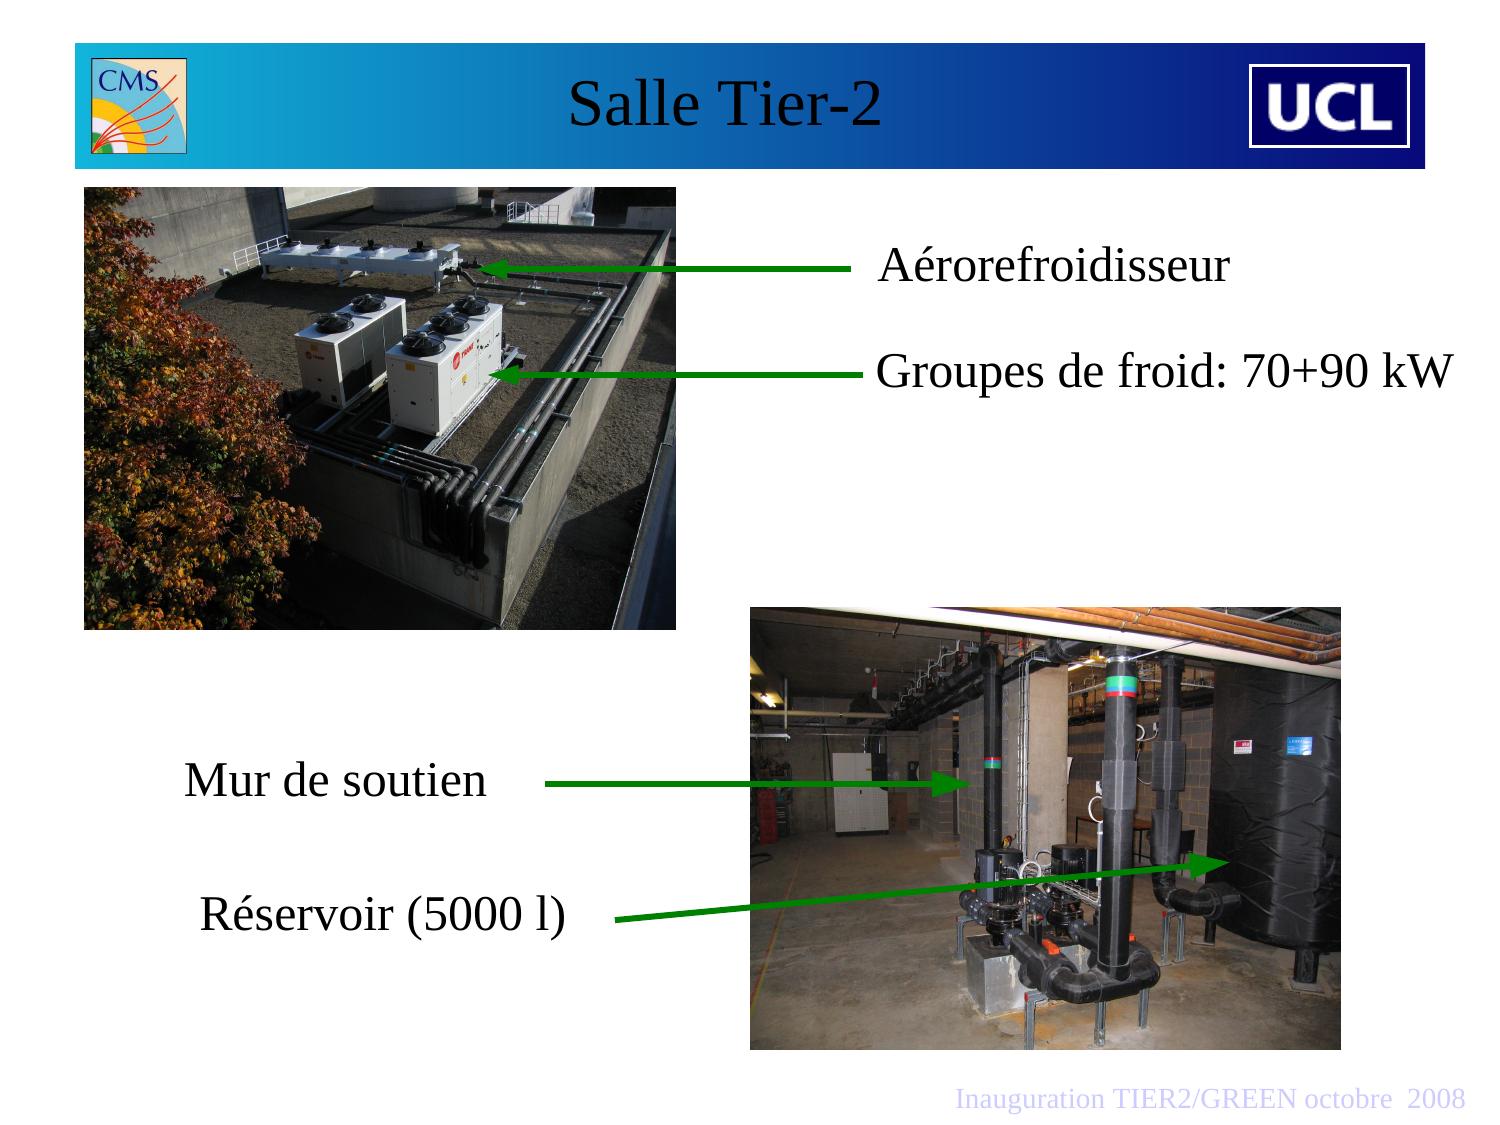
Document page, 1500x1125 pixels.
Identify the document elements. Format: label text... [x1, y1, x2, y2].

picture [750, 607, 1341, 1051]
text_box Réservoir (5000 l) [184, 878, 607, 951]
text_box Groupes de froid: 70+90 kW [860, 336, 1500, 409]
text_box Inauguration TIER2/GREEN octobre 2008 [940, 1074, 1482, 1123]
text_box Aérorefroidisseur [862, 229, 1288, 303]
picture [1252, 67, 1405, 145]
picture [92, 59, 186, 153]
text_box Mur de soutien [169, 745, 545, 818]
text_box Salle Tier-2 [552, 58, 923, 150]
picture [84, 187, 676, 630]
